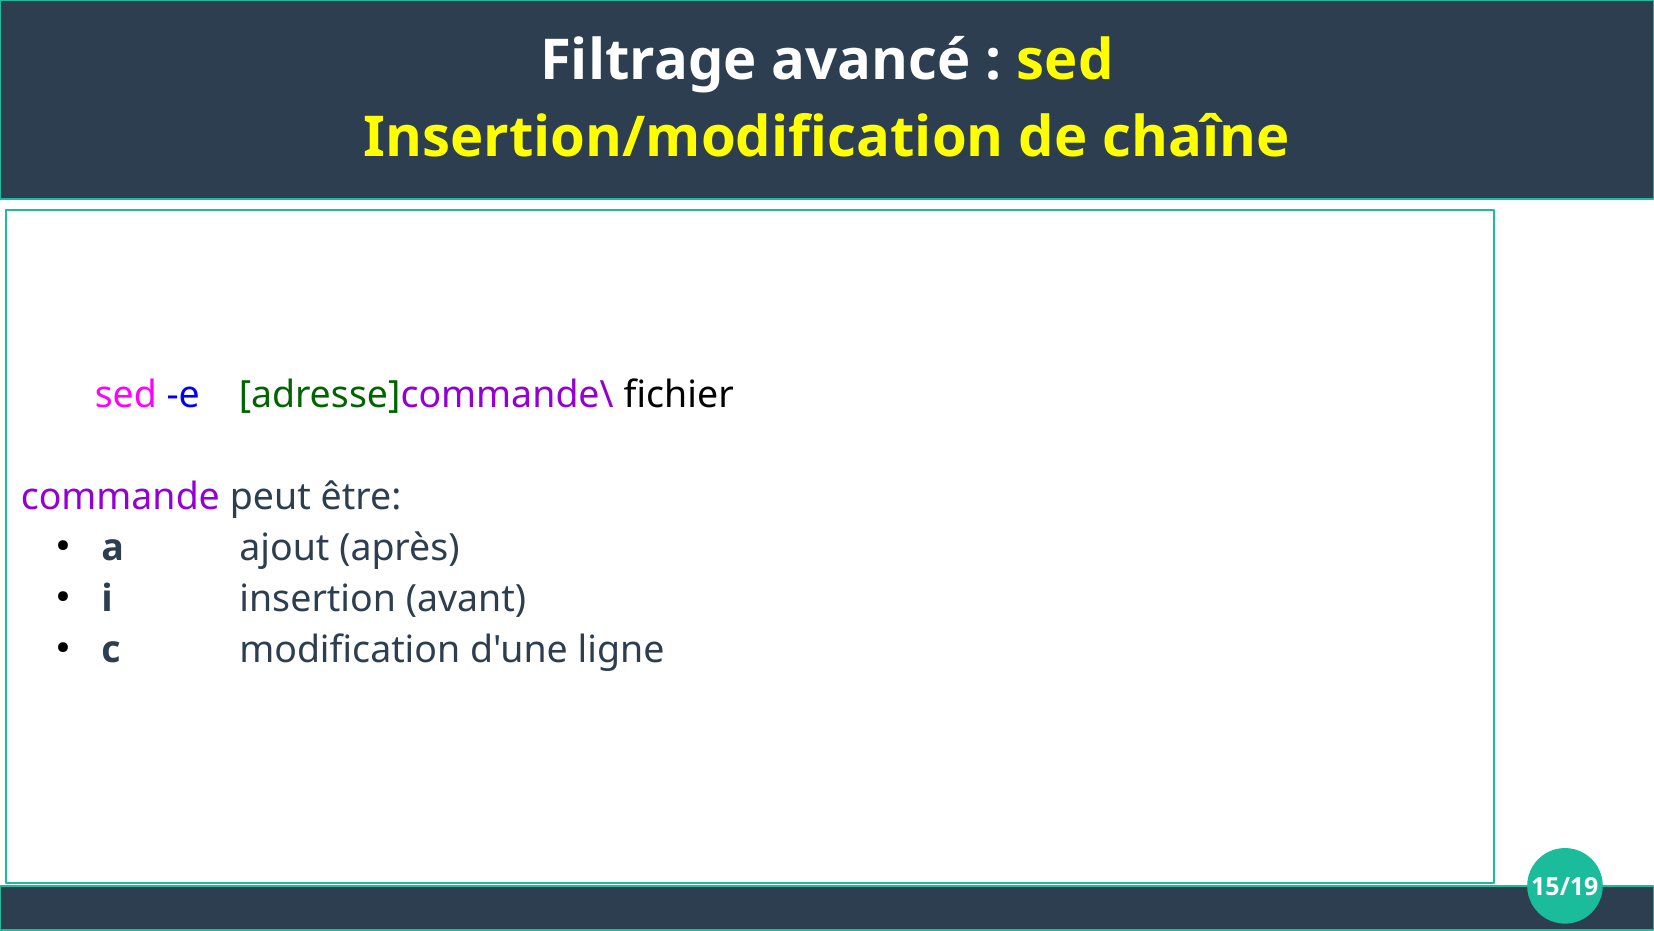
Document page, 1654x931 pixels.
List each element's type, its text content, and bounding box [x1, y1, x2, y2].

title Filtrage avancé : sed Insertion/modification de chaîne [59, 37, 1595, 155]
text_box sed -e [adresse]commande\ fichier commande peut être: a ajout (après) i insertion (avant) c modification d'une ligne [6, 209, 1495, 883]
